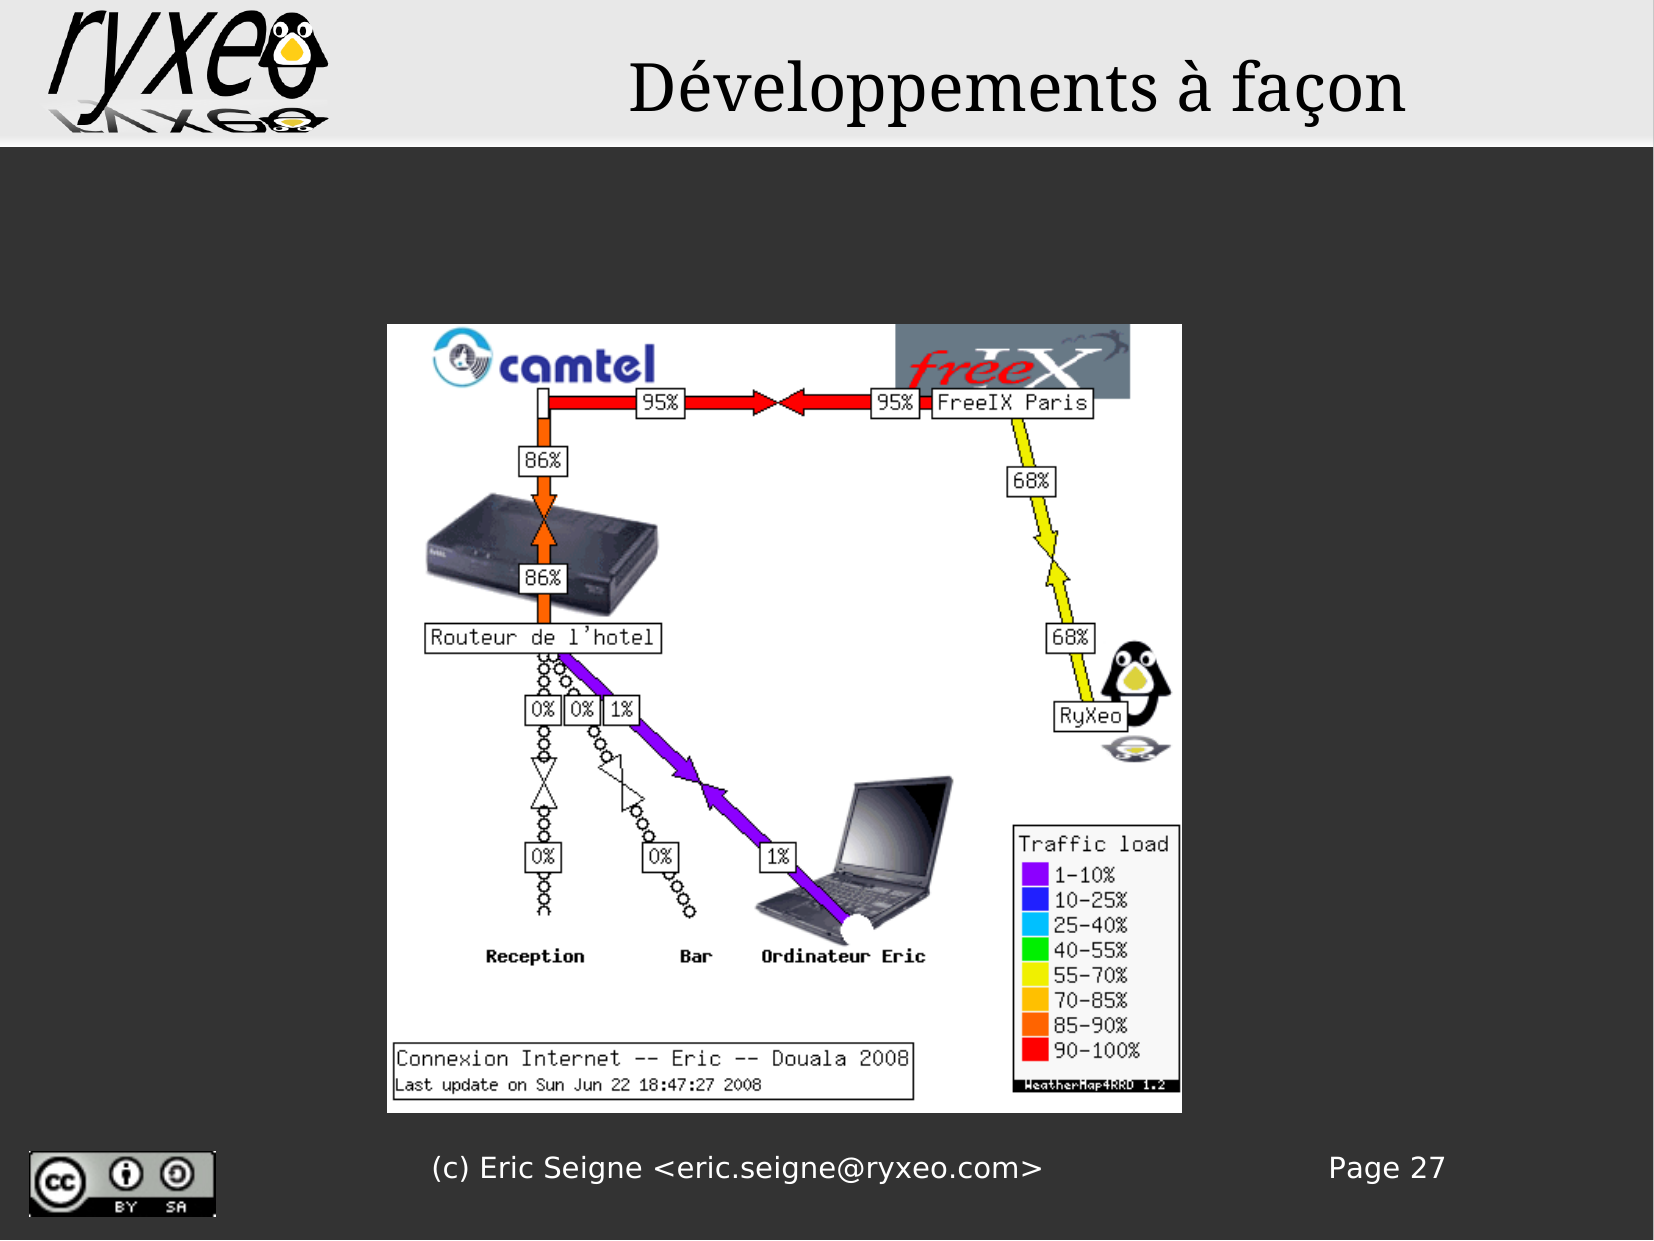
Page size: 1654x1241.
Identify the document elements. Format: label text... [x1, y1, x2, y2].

title Développements à façon [442, 36, 1595, 135]
picture [387, 324, 1182, 1113]
picture [0, 0, 1654, 147]
picture [29, 1151, 216, 1217]
